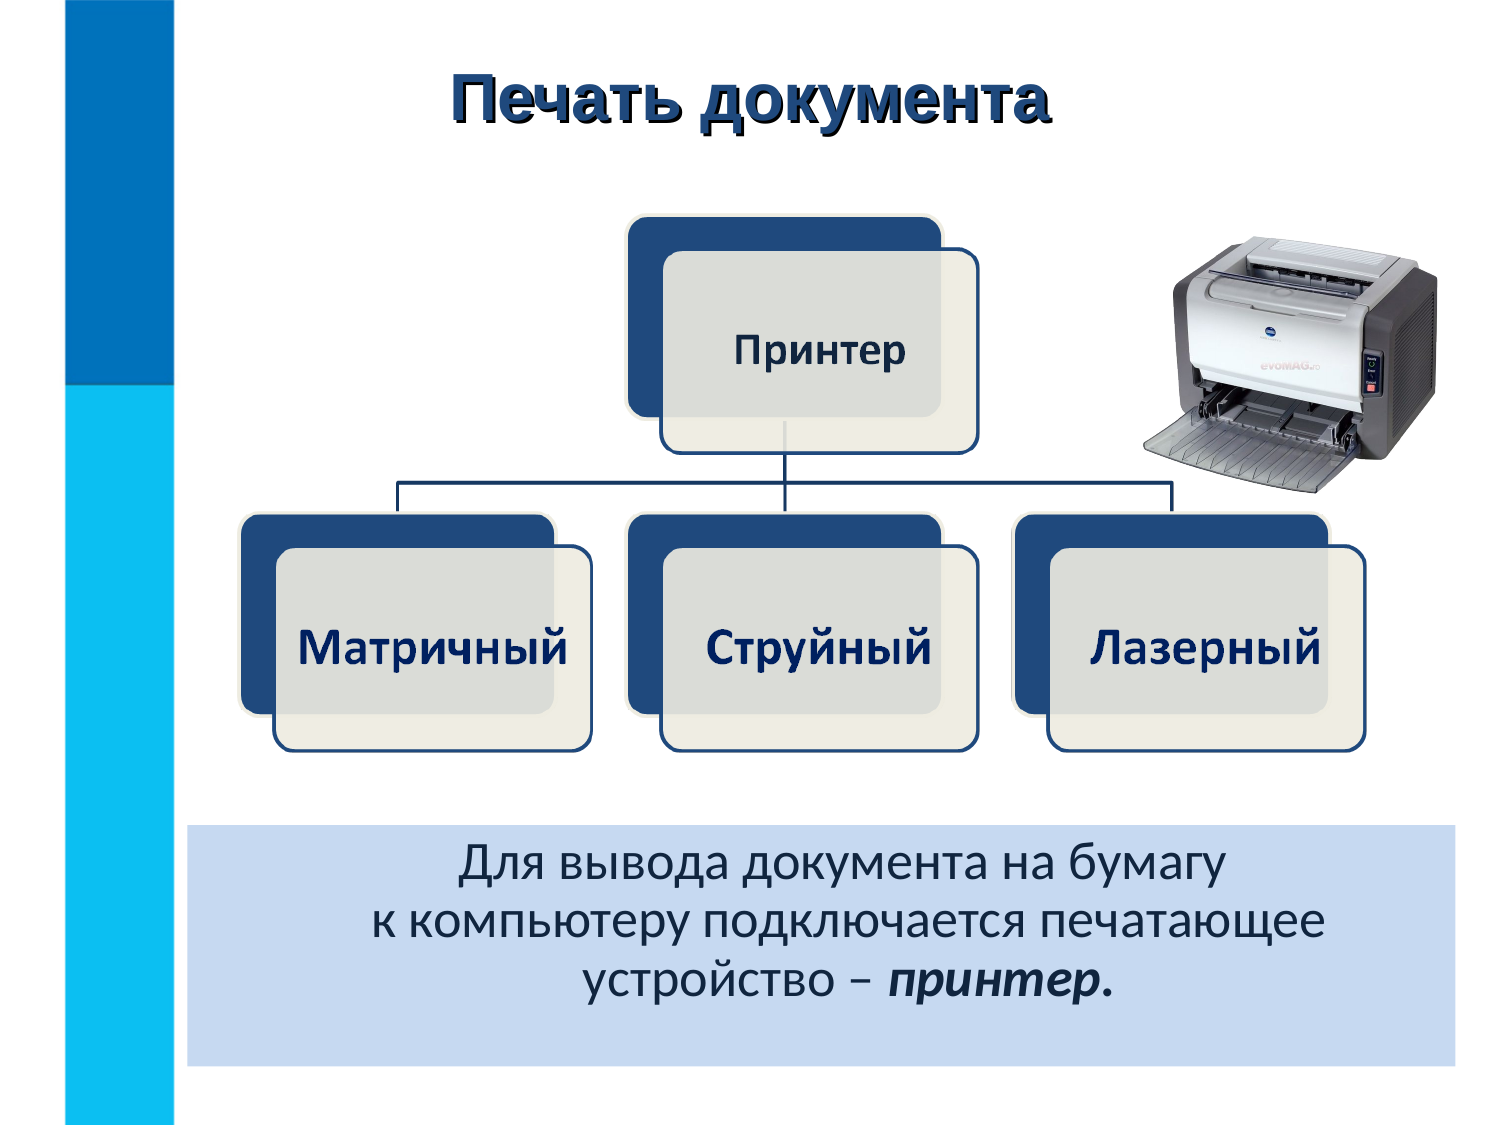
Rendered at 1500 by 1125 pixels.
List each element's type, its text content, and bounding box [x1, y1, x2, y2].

title Печать документа [75, 0, 1426, 188]
list Для вывода документа на бумагу к компьютеру подключается печатающее устройство – принтер. [187, 825, 1456, 1067]
picture [0, 0, 1500, 1125]
